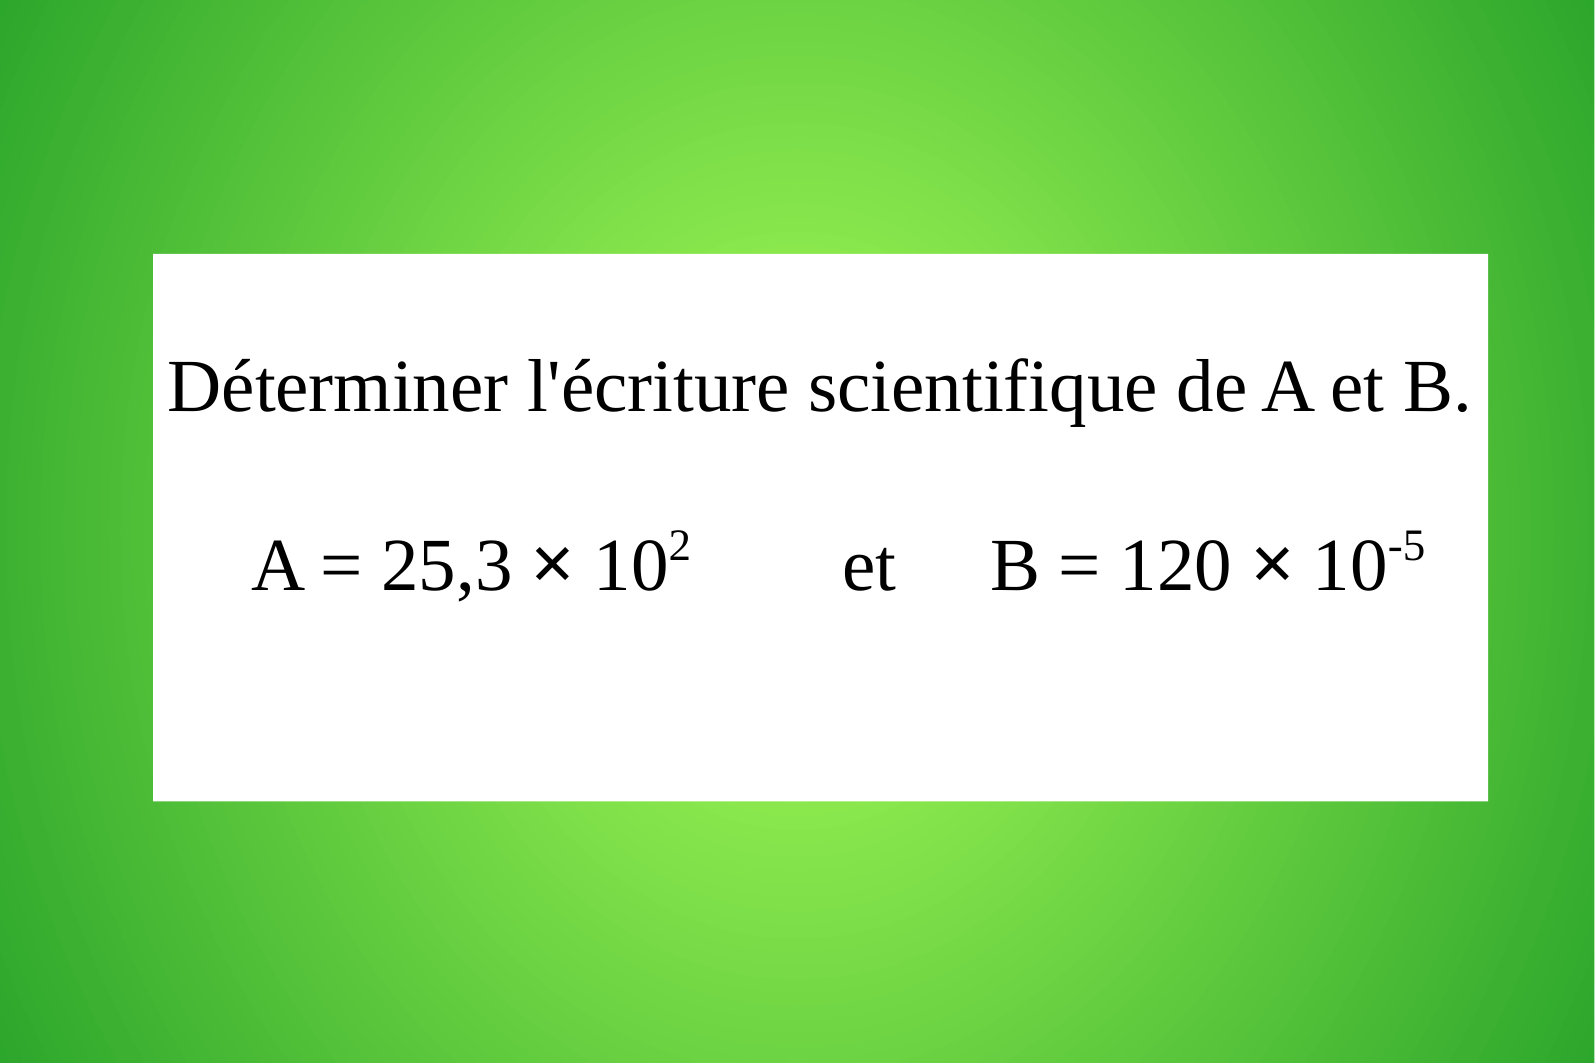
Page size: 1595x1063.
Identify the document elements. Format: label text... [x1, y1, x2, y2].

text_box Déterminer l'écriture scientifique de A et B. A = 25,3 × 102 et B = 120 × 10-5 [153, 253, 1489, 802]
picture [0, 0, 1595, 1063]
